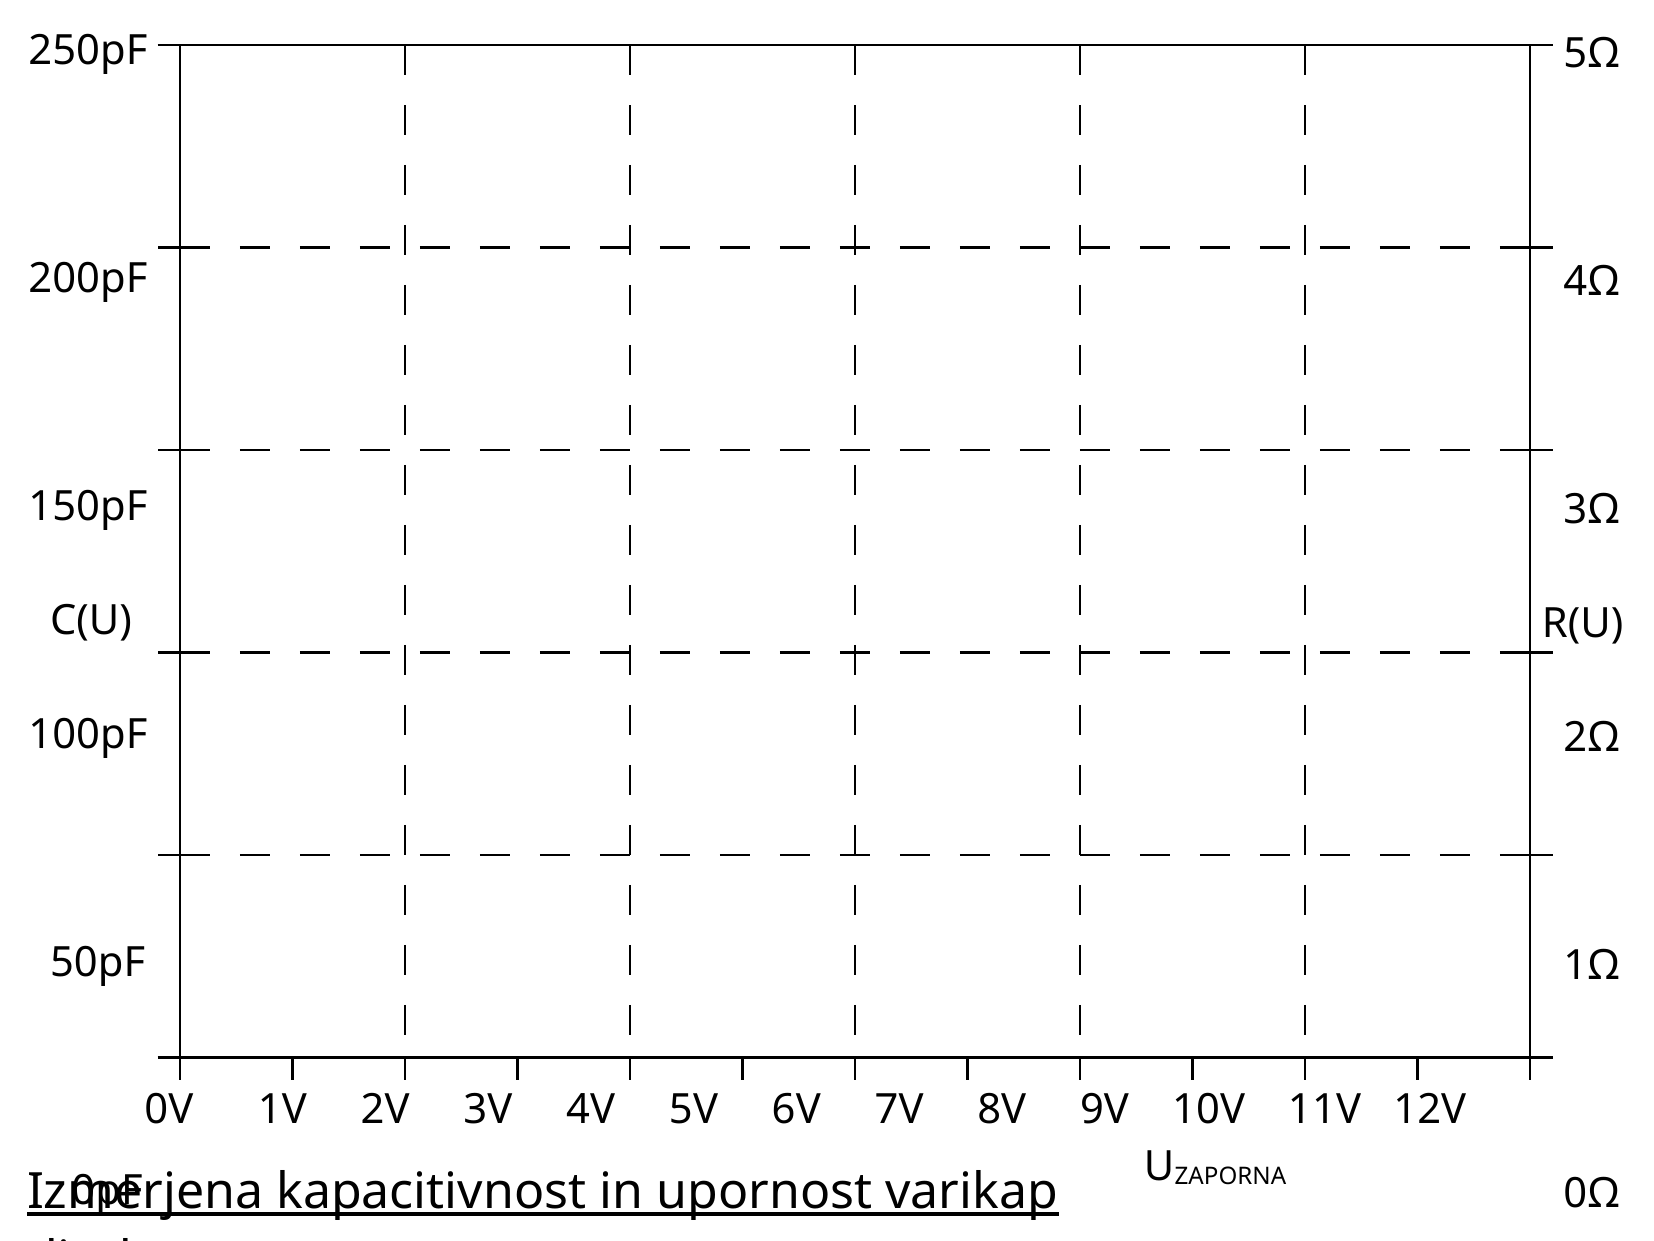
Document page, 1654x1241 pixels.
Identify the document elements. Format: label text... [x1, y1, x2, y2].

text_box 0V 1V 2V 3V 4V 5V 6V 7V 8V 9V 10V 11V 12V UZAPORNA [144, 1078, 1576, 1194]
text_box 5Ω 4Ω 3Ω R(U) 2Ω 1Ω 0Ω [1541, 22, 1632, 1078]
text_box Izmerjena kapacitivnost in upornost varikap diode [27, 1154, 1148, 1216]
text_box 250pF 200pF 150pF C(U) 100pF 50pF 0pF [28, 19, 164, 1076]
